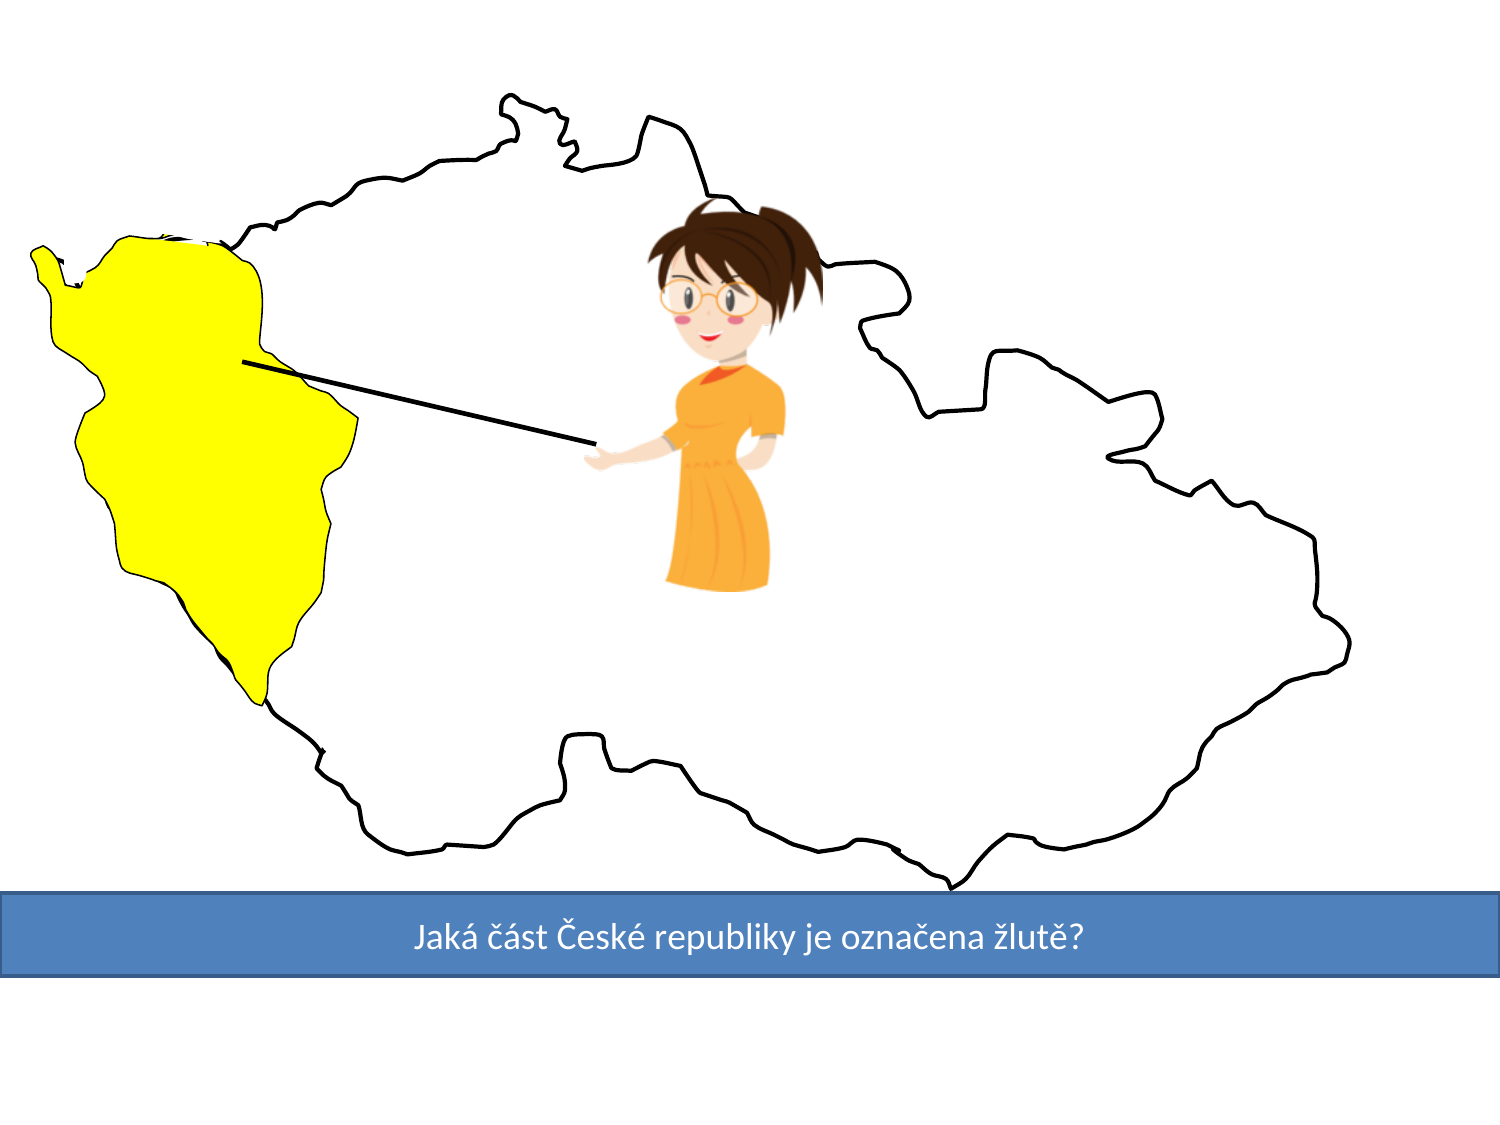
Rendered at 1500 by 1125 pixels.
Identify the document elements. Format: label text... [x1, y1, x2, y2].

picture [584, 196, 823, 592]
text_box Jaká část České republiky je označena žlutě? [0, 893, 1500, 977]
text_box [30, 95, 1350, 889]
